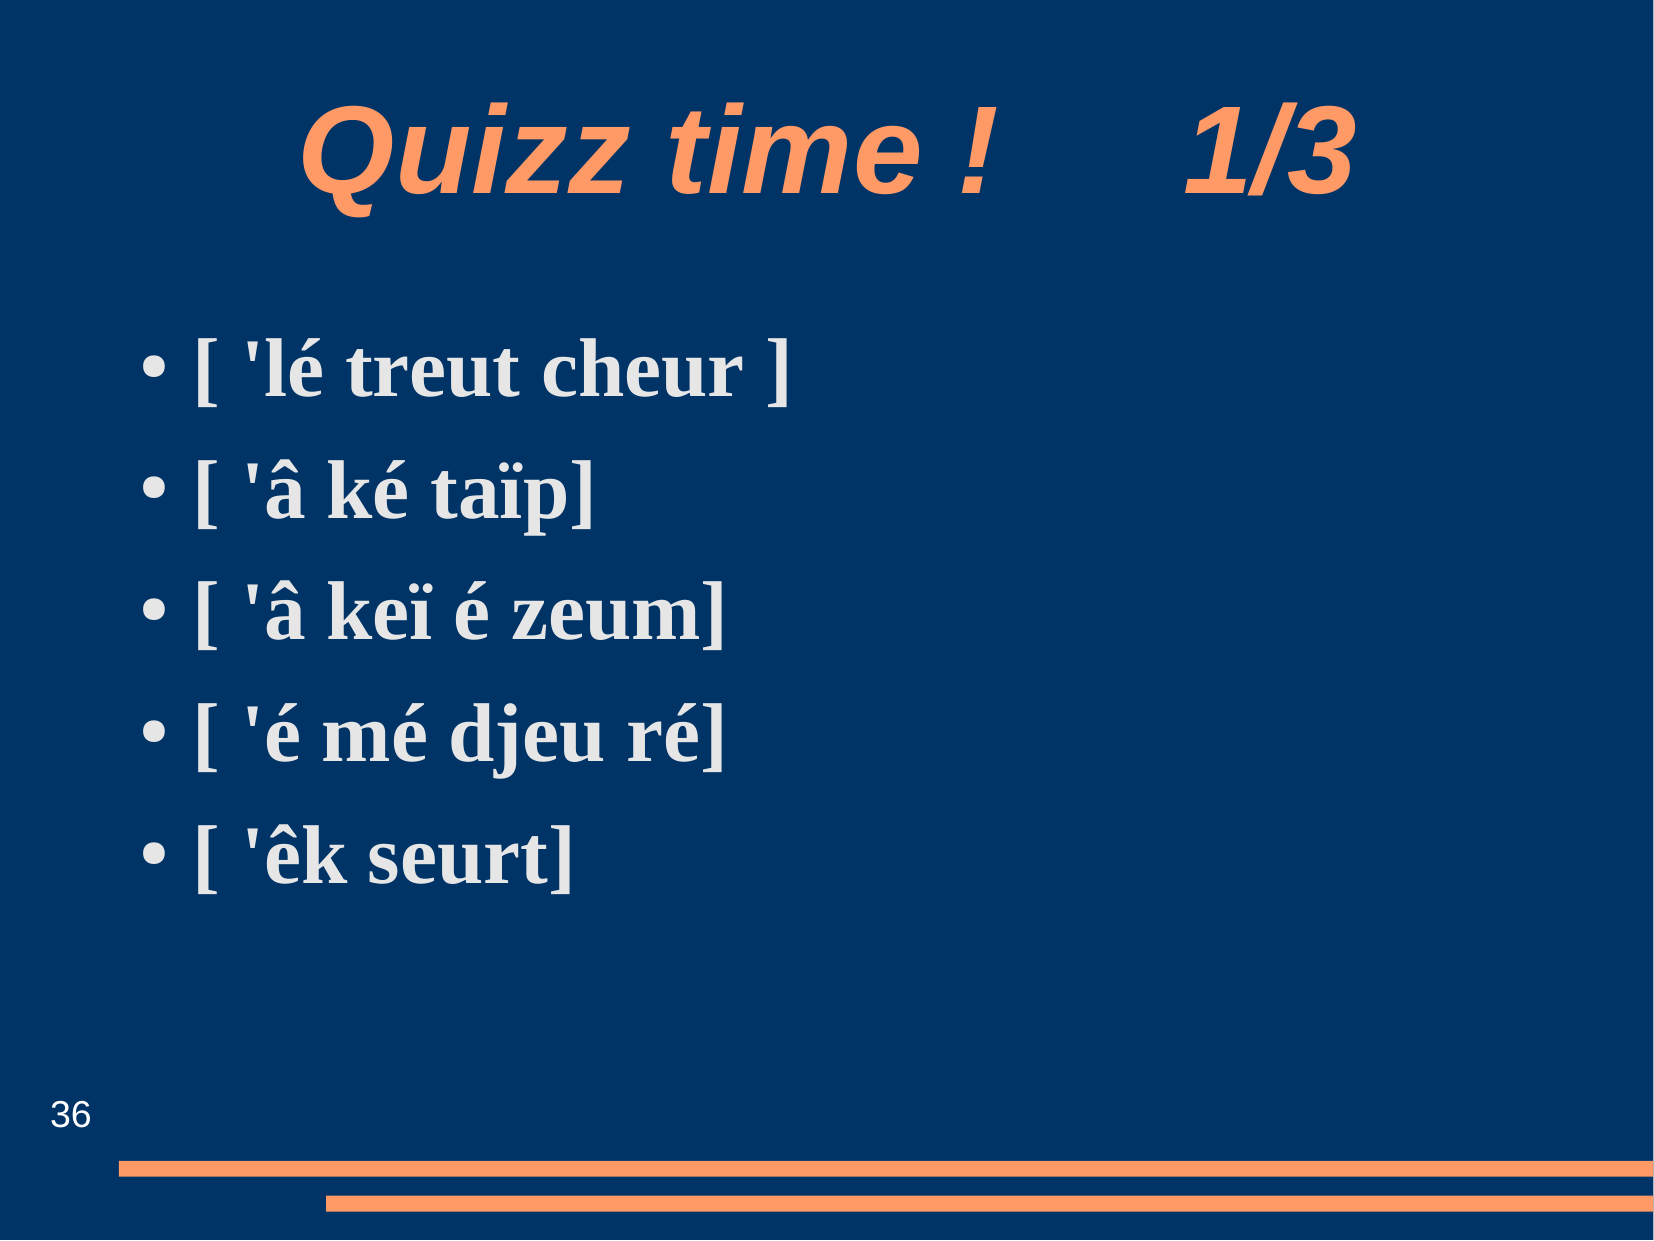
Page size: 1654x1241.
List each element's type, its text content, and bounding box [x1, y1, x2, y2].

list [ 'lé treut cheur ] [ 'â ké taïp] [ 'â keï é zeum] [ 'é mé djeu ré] [ 'êk seurt] [121, 322, 1561, 1132]
title Quizz time ! 1/3 [121, 46, 1534, 254]
